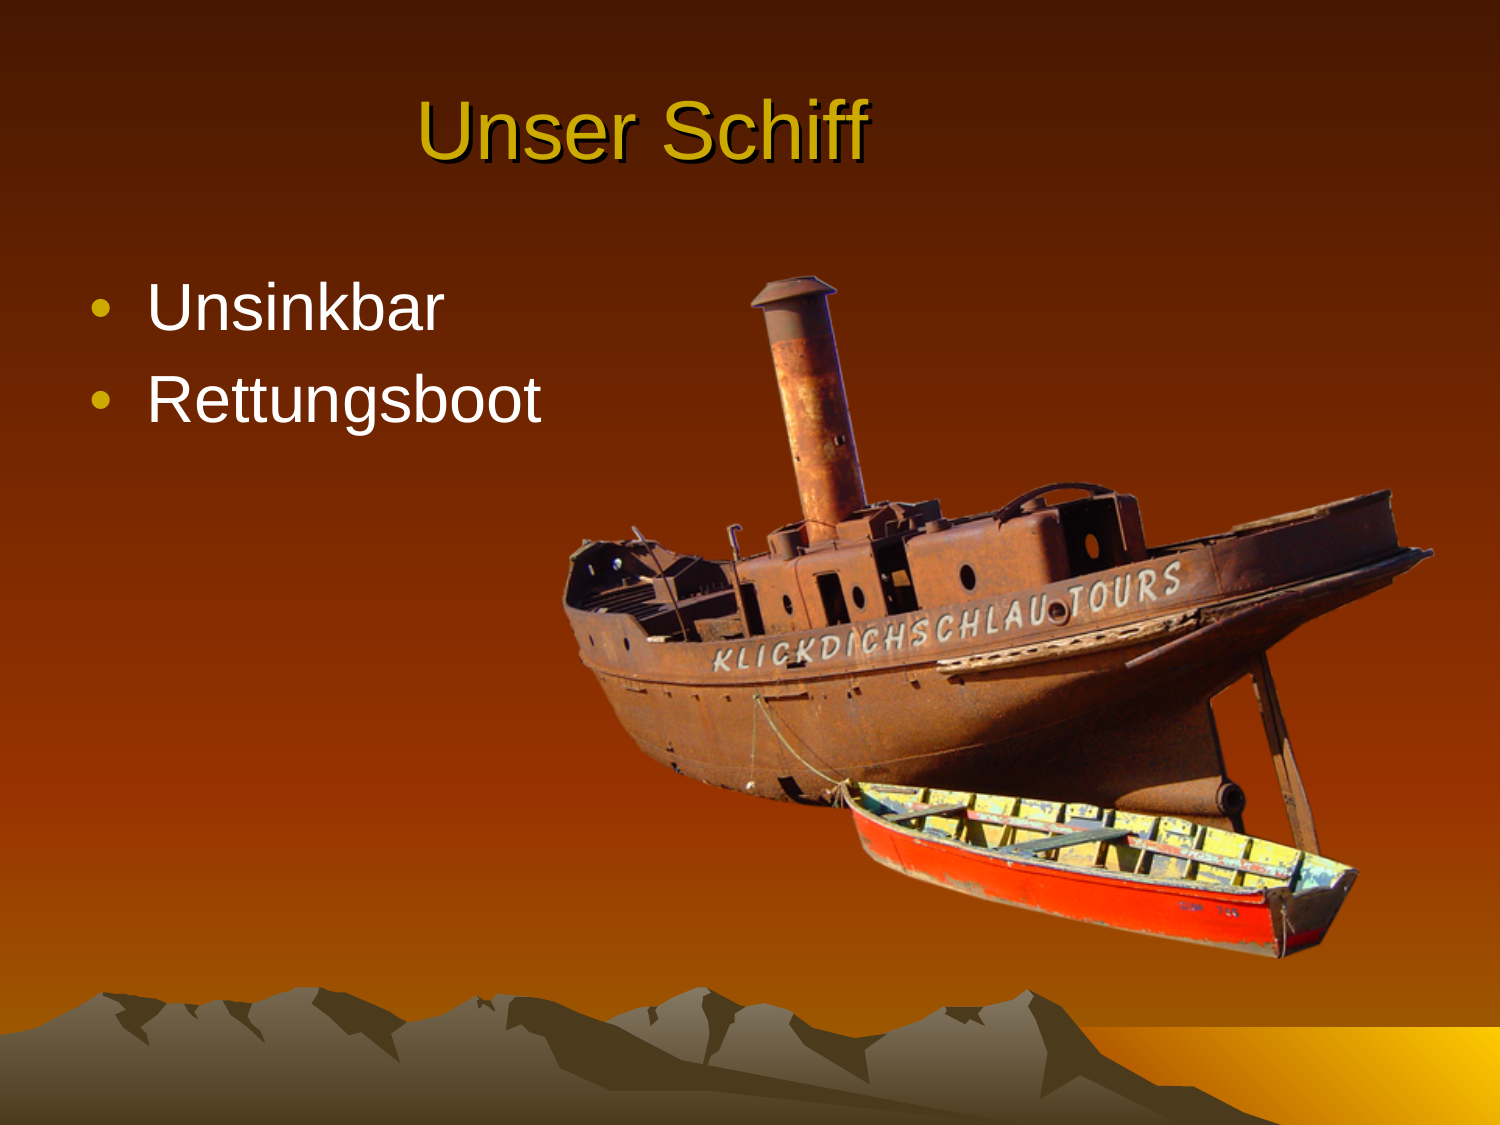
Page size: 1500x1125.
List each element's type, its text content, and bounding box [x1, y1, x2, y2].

text_box [525, 267, 1460, 969]
list Unsinkbar Rettungsboot [75, 262, 1426, 1001]
title Unser Schiff [74, 37, 1211, 225]
